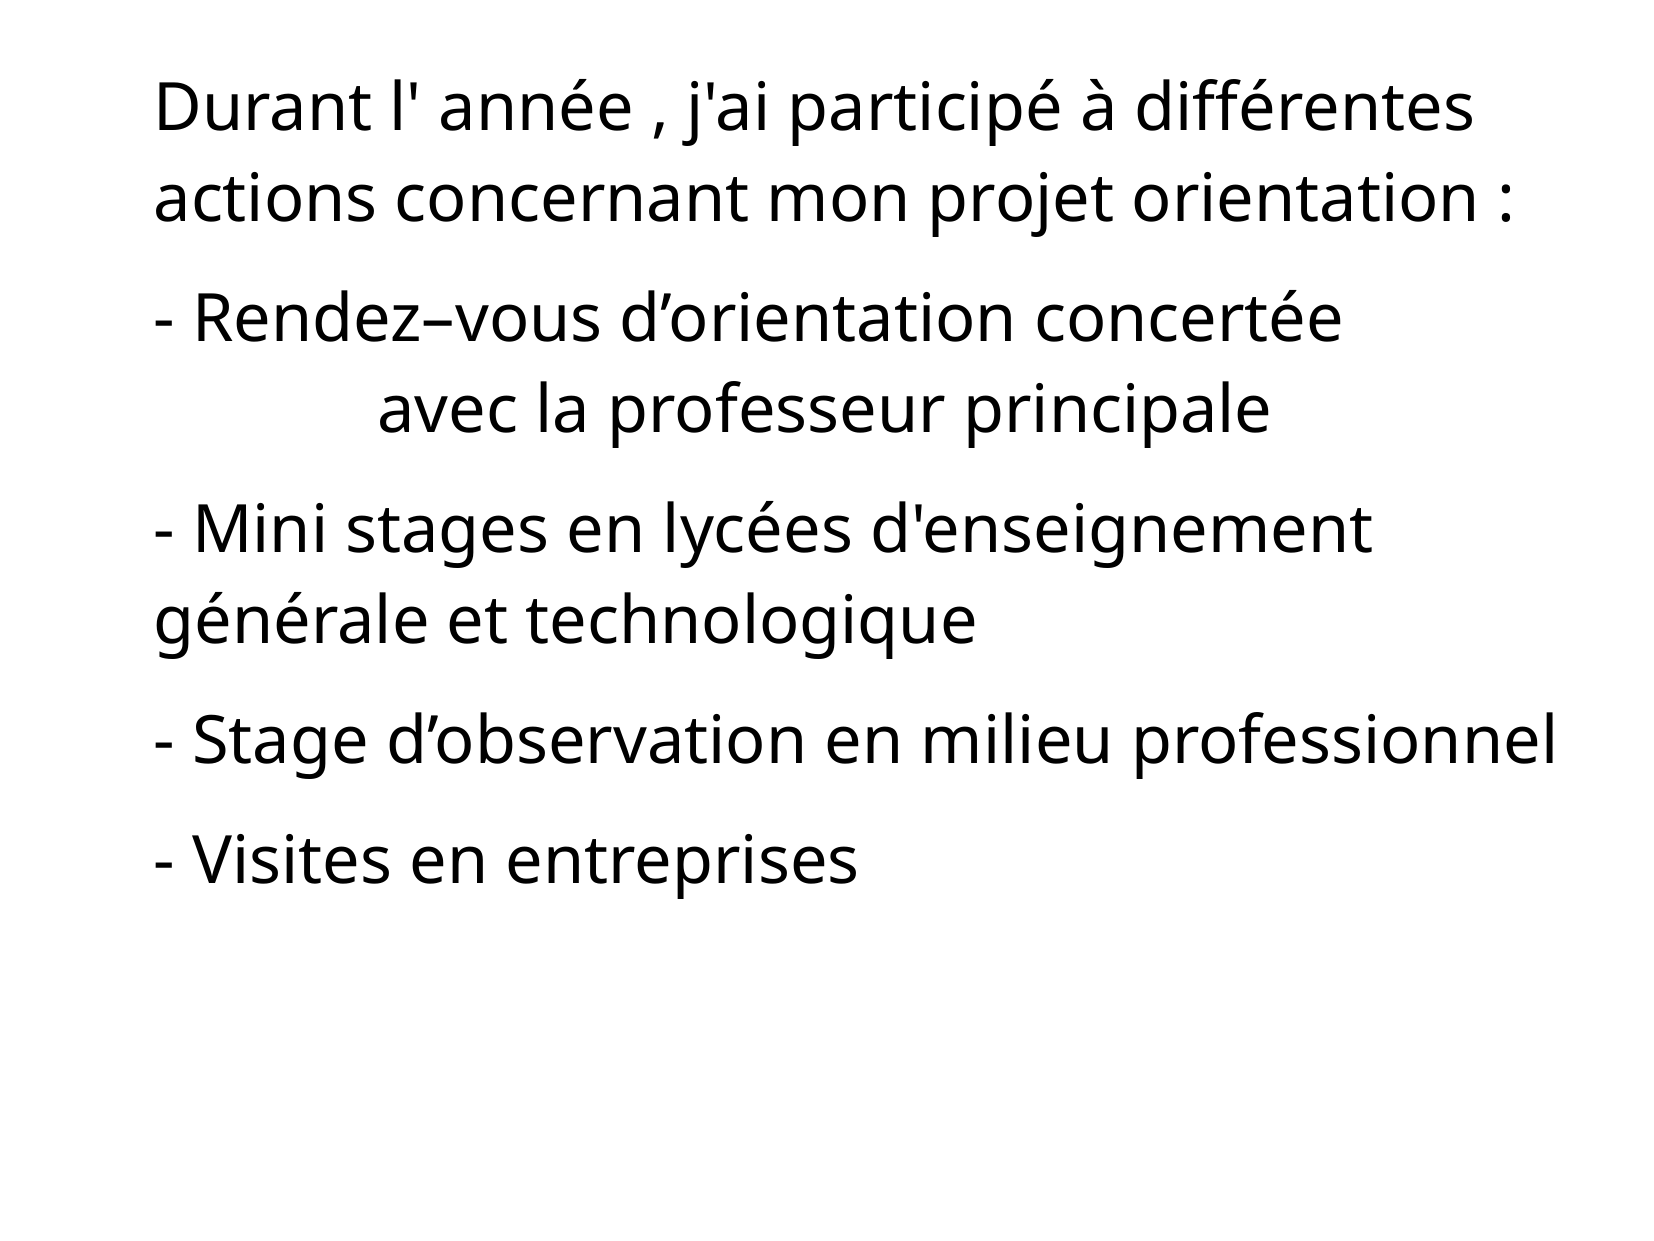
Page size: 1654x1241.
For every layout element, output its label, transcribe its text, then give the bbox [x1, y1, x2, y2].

list Durant l' année , j'ai participé à différentes actions concernant mon projet orientation : - Rendez–vous d’orientation concertée avec la professeur principale - Mini stages en lycées d'enseignement générale et technologique - Stage d’observation en milieu professionnel - Visites en entreprises [82, 59, 1571, 1109]
